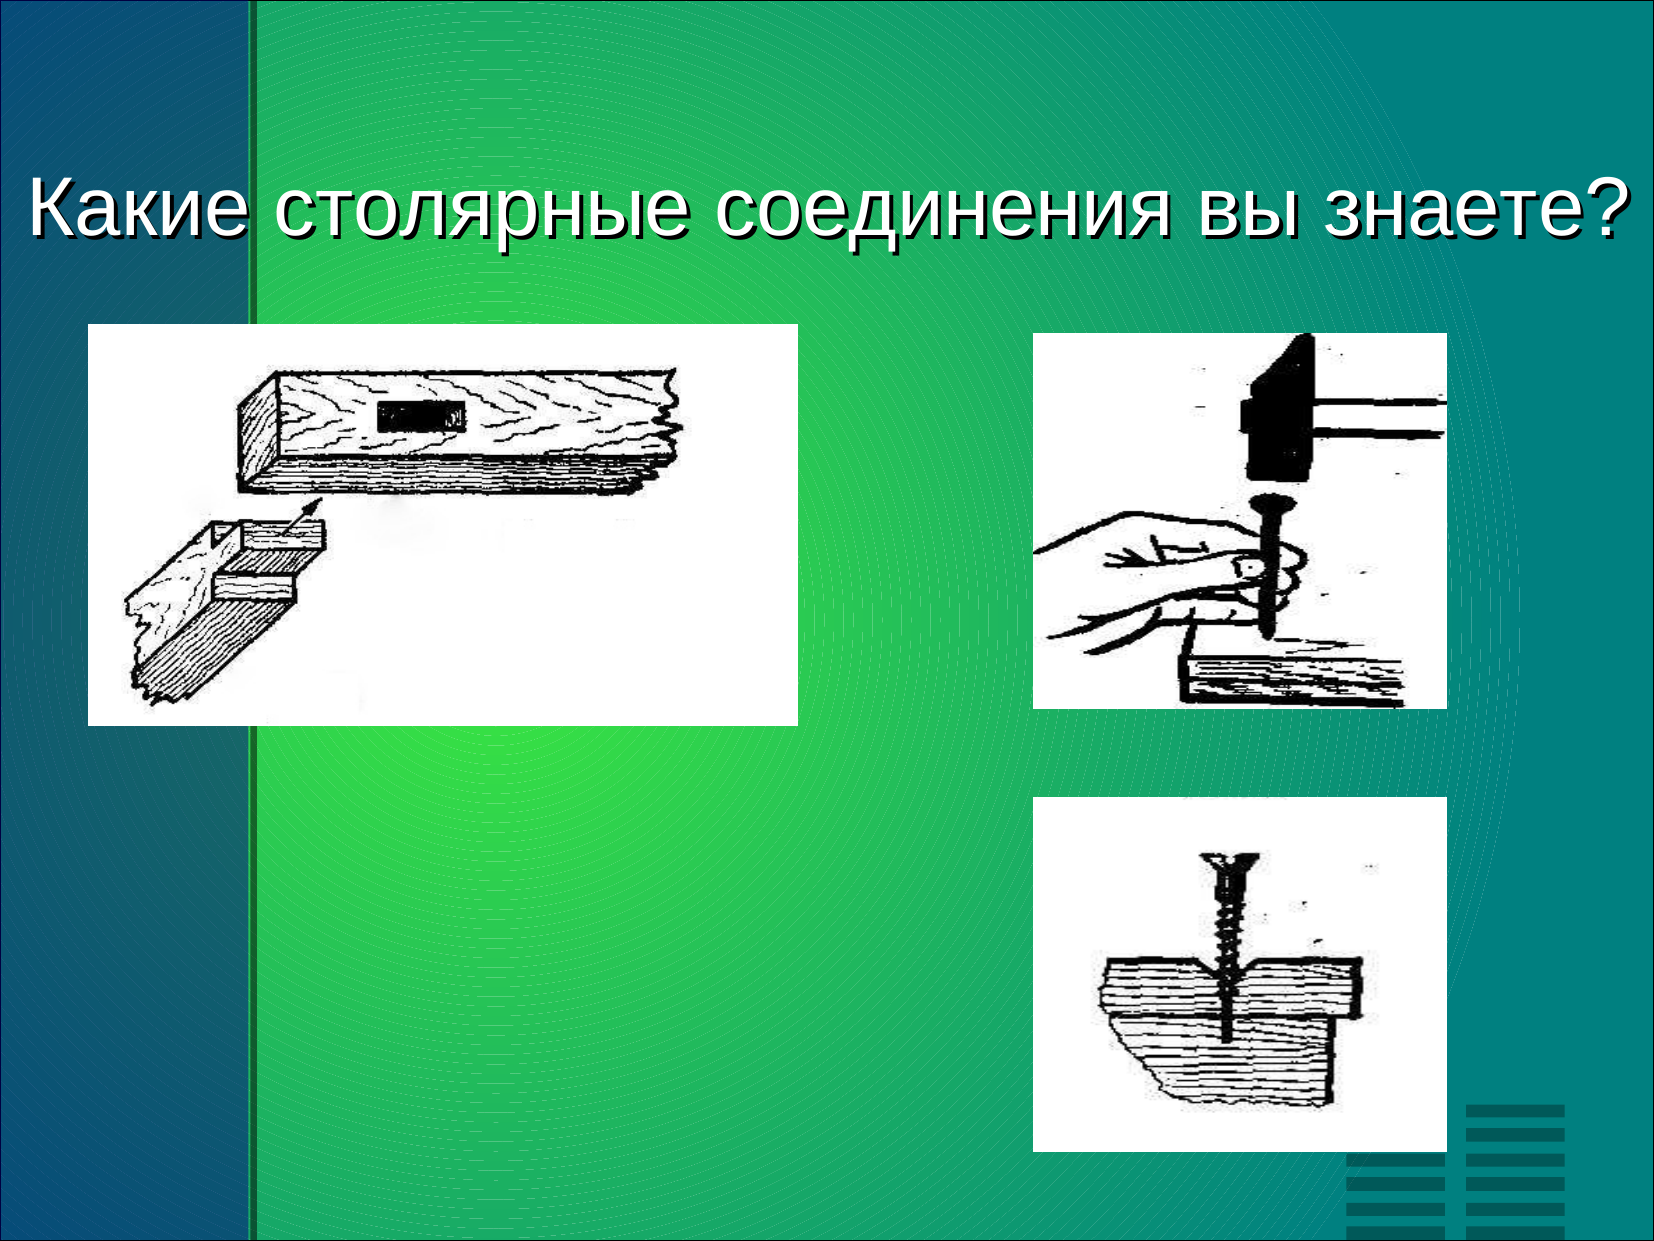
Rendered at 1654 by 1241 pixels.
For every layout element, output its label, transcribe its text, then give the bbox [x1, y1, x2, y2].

picture [1033, 797, 1447, 1152]
picture [1033, 333, 1447, 709]
picture [88, 324, 798, 726]
text_box Какие столярные соединения вы знаете? [11, 88, 1647, 325]
